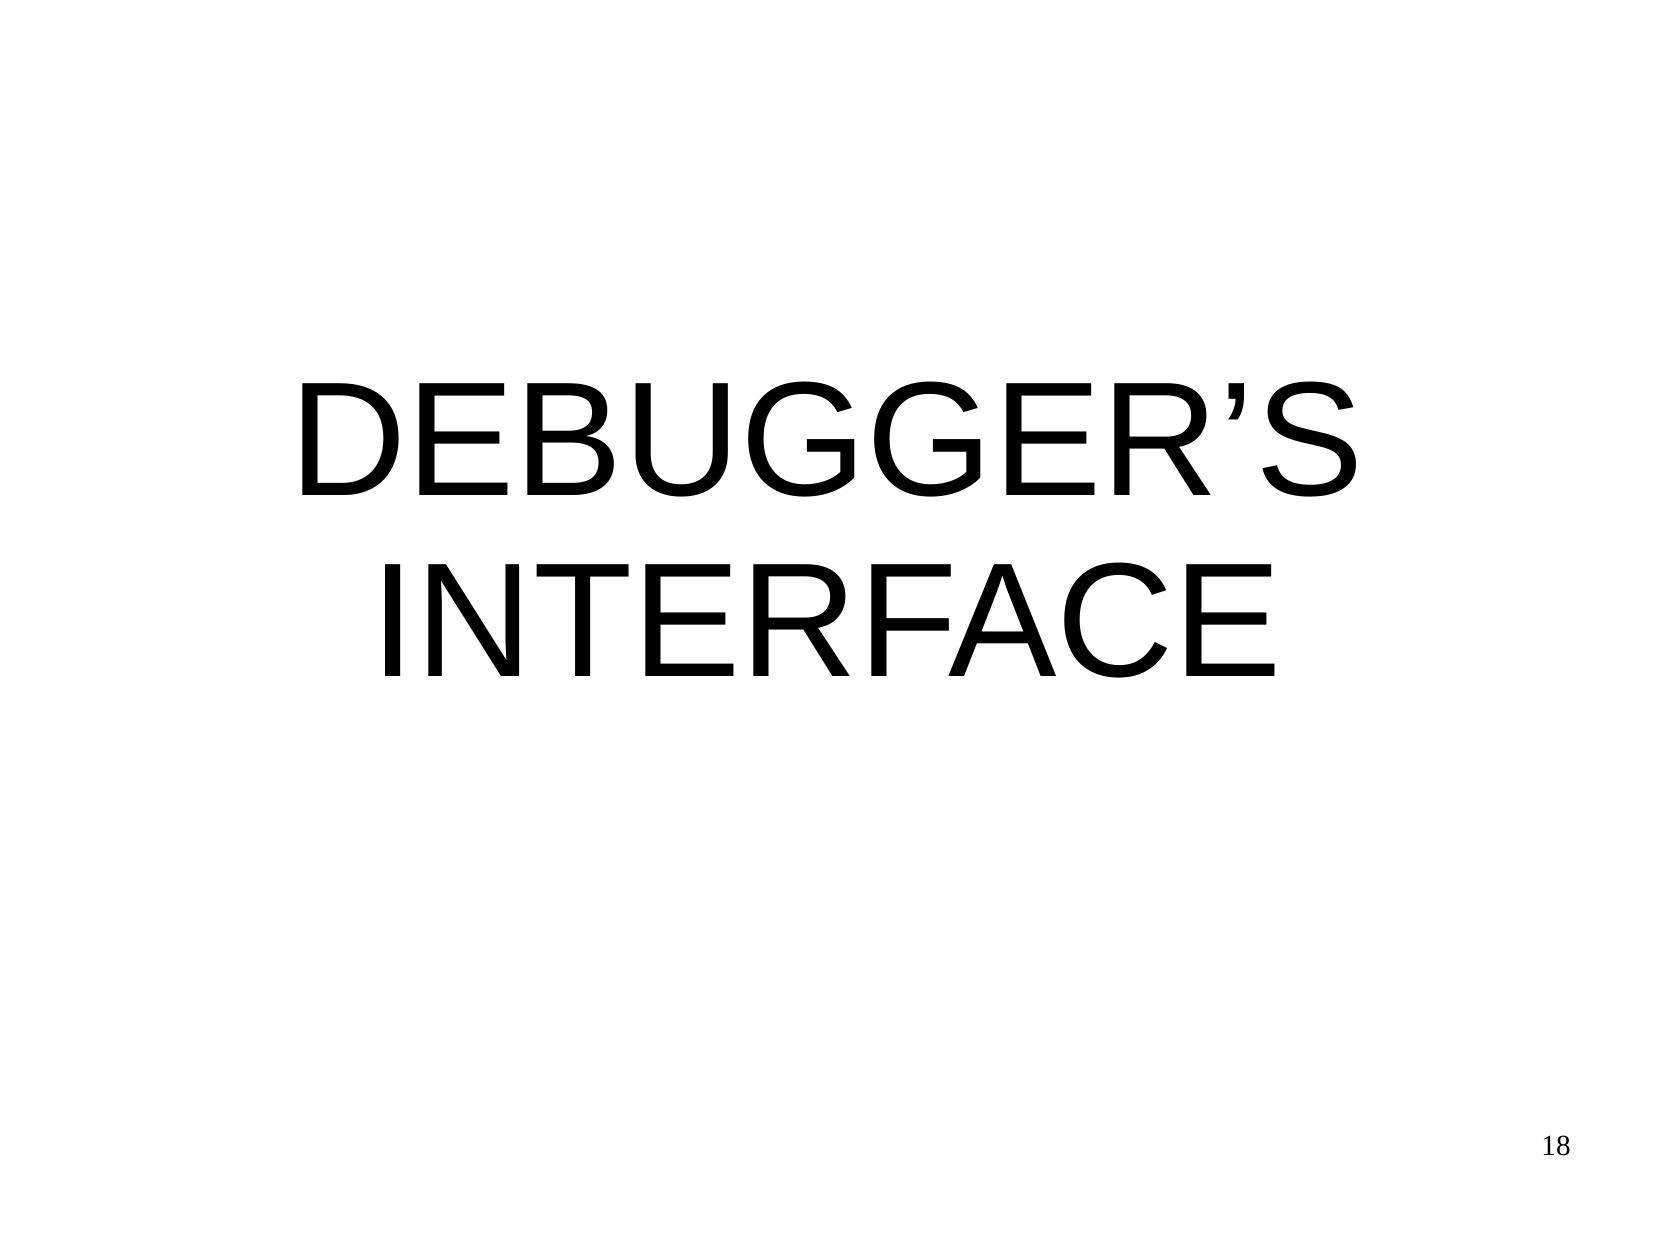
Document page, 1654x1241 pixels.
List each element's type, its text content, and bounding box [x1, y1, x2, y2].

subtitle DEBUGGER’S INTERFACE [82, 49, 1571, 1010]
